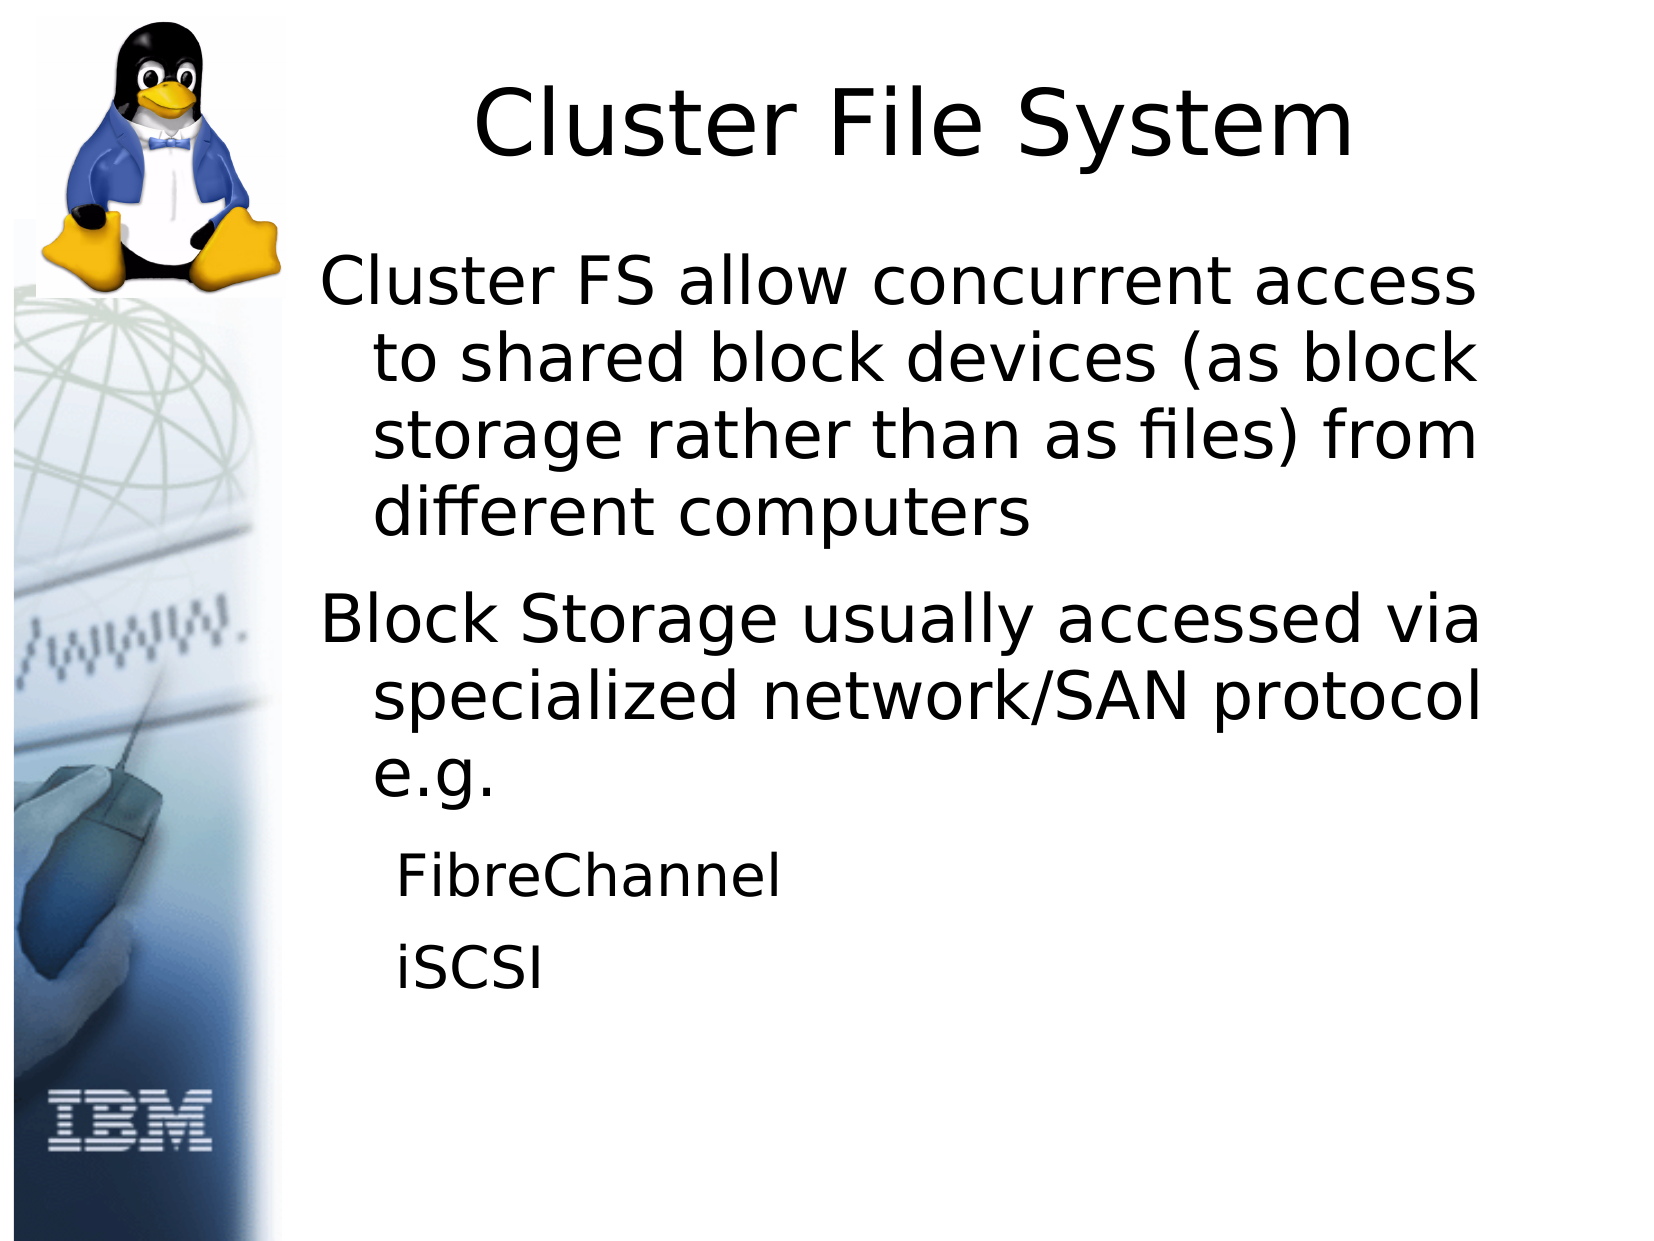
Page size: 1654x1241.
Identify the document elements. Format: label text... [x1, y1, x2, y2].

title Cluster File System [301, 39, 1528, 209]
list Cluster FS allow concurrent access to shared block devices (as block storage rather than as files) from different computers Block Storage usually accessed via specialized network/SAN protocol e.g. FibreChannel iSCSI [301, 243, 1520, 1182]
